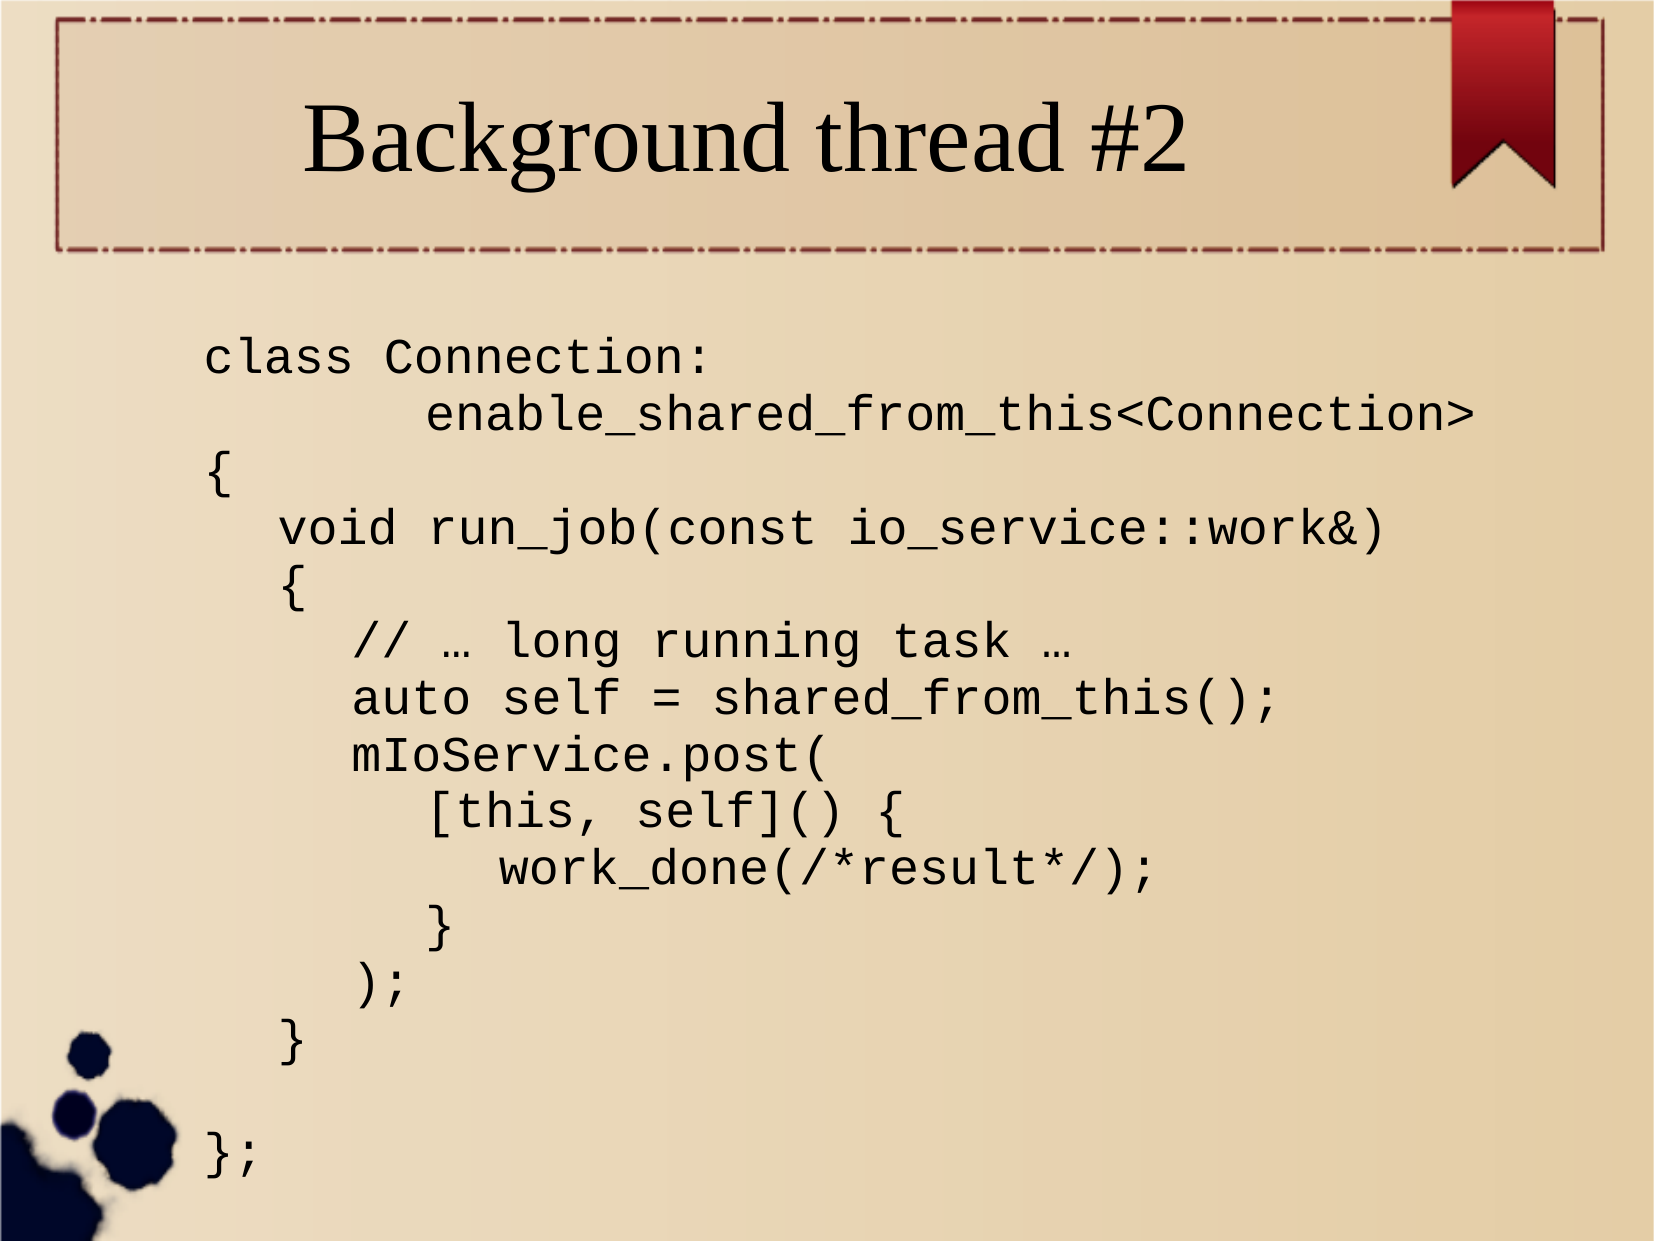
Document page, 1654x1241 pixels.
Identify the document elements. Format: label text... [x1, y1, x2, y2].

picture [0, 0, 1654, 1241]
title Background thread #2 [82, 47, 1412, 229]
text_box class Connection: enable_shared_from_this<Connection> { void run_job(const io_service::work&) { // … long running task … auto self = shared_from_this(); mIoService.post( [this, self]() { work_done(/*result*/); } ); } }; [188, 324, 1607, 1195]
